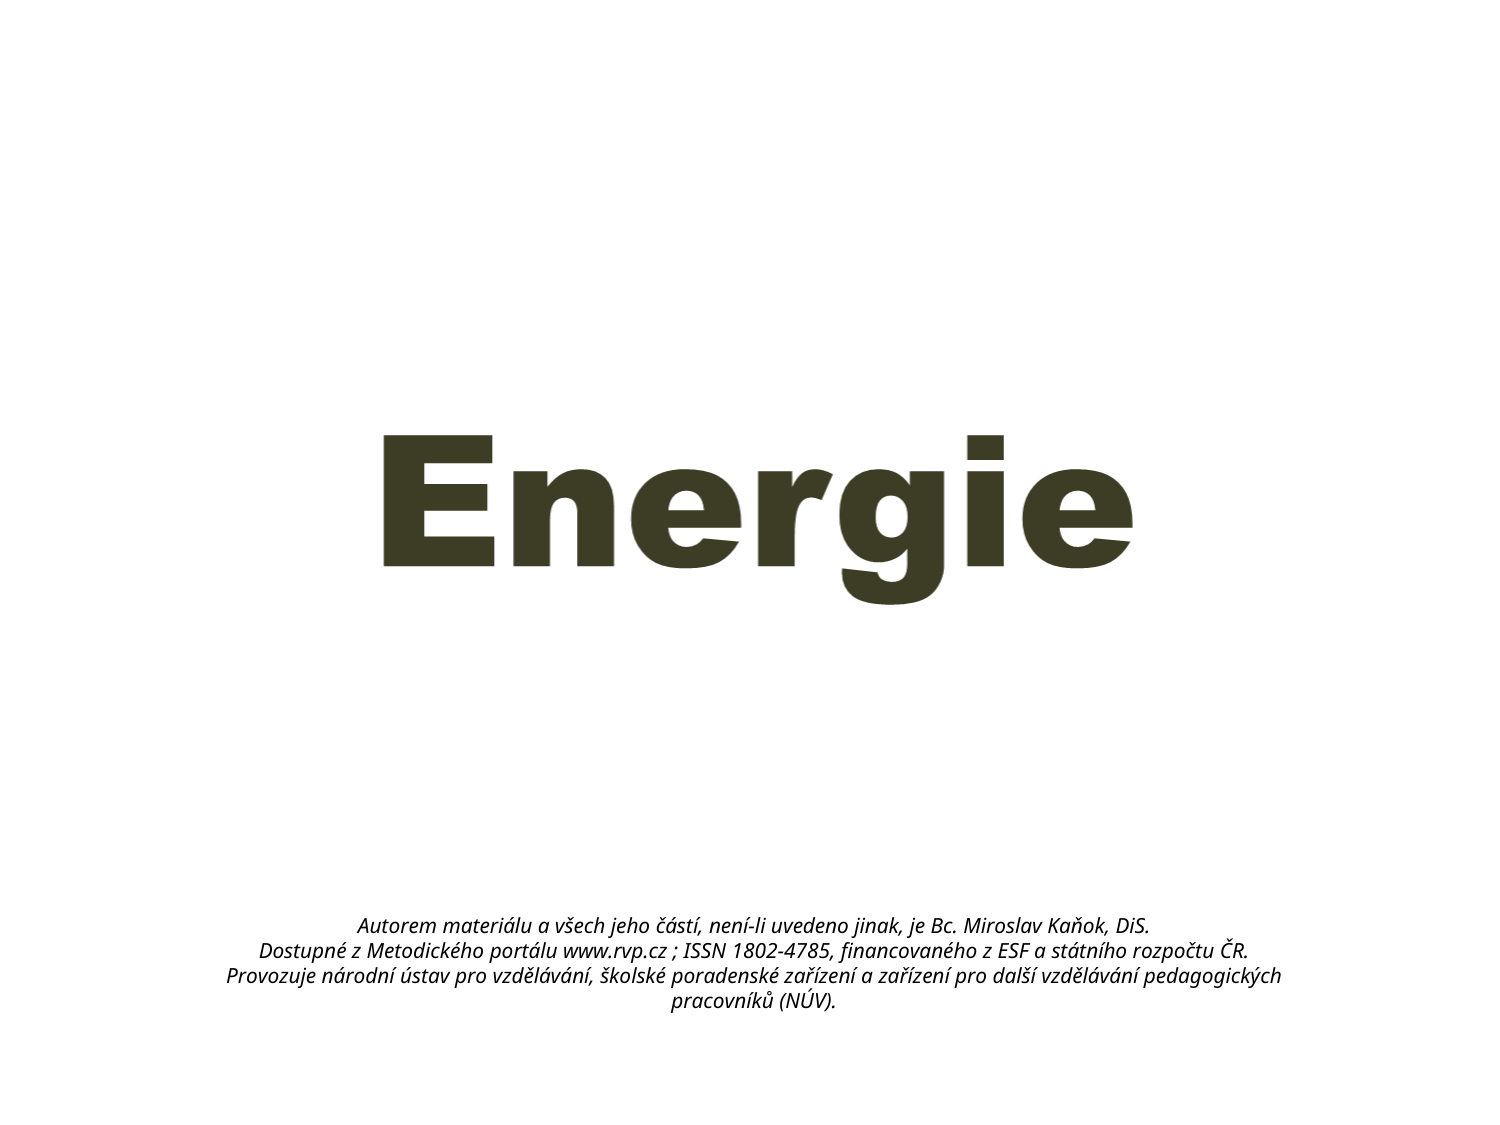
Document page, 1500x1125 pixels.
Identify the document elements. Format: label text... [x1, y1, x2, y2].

text_box Autorem materiálu a všech jeho částí, není-li uvedeno jinak, je Bc. Miroslav Kaňok, DiS. Dostupné z Metodického portálu www.rvp.cz ; ISSN 1802-4785, financovaného z ESF a státního rozpočtu ČR. Provozuje národní ústav pro vzdělávání, školské poradenské zařízení a zařízení pro další vzdělávání pedagogických pracovníků (NÚV). [184, 904, 1325, 1021]
picture [160, 340, 1348, 727]
